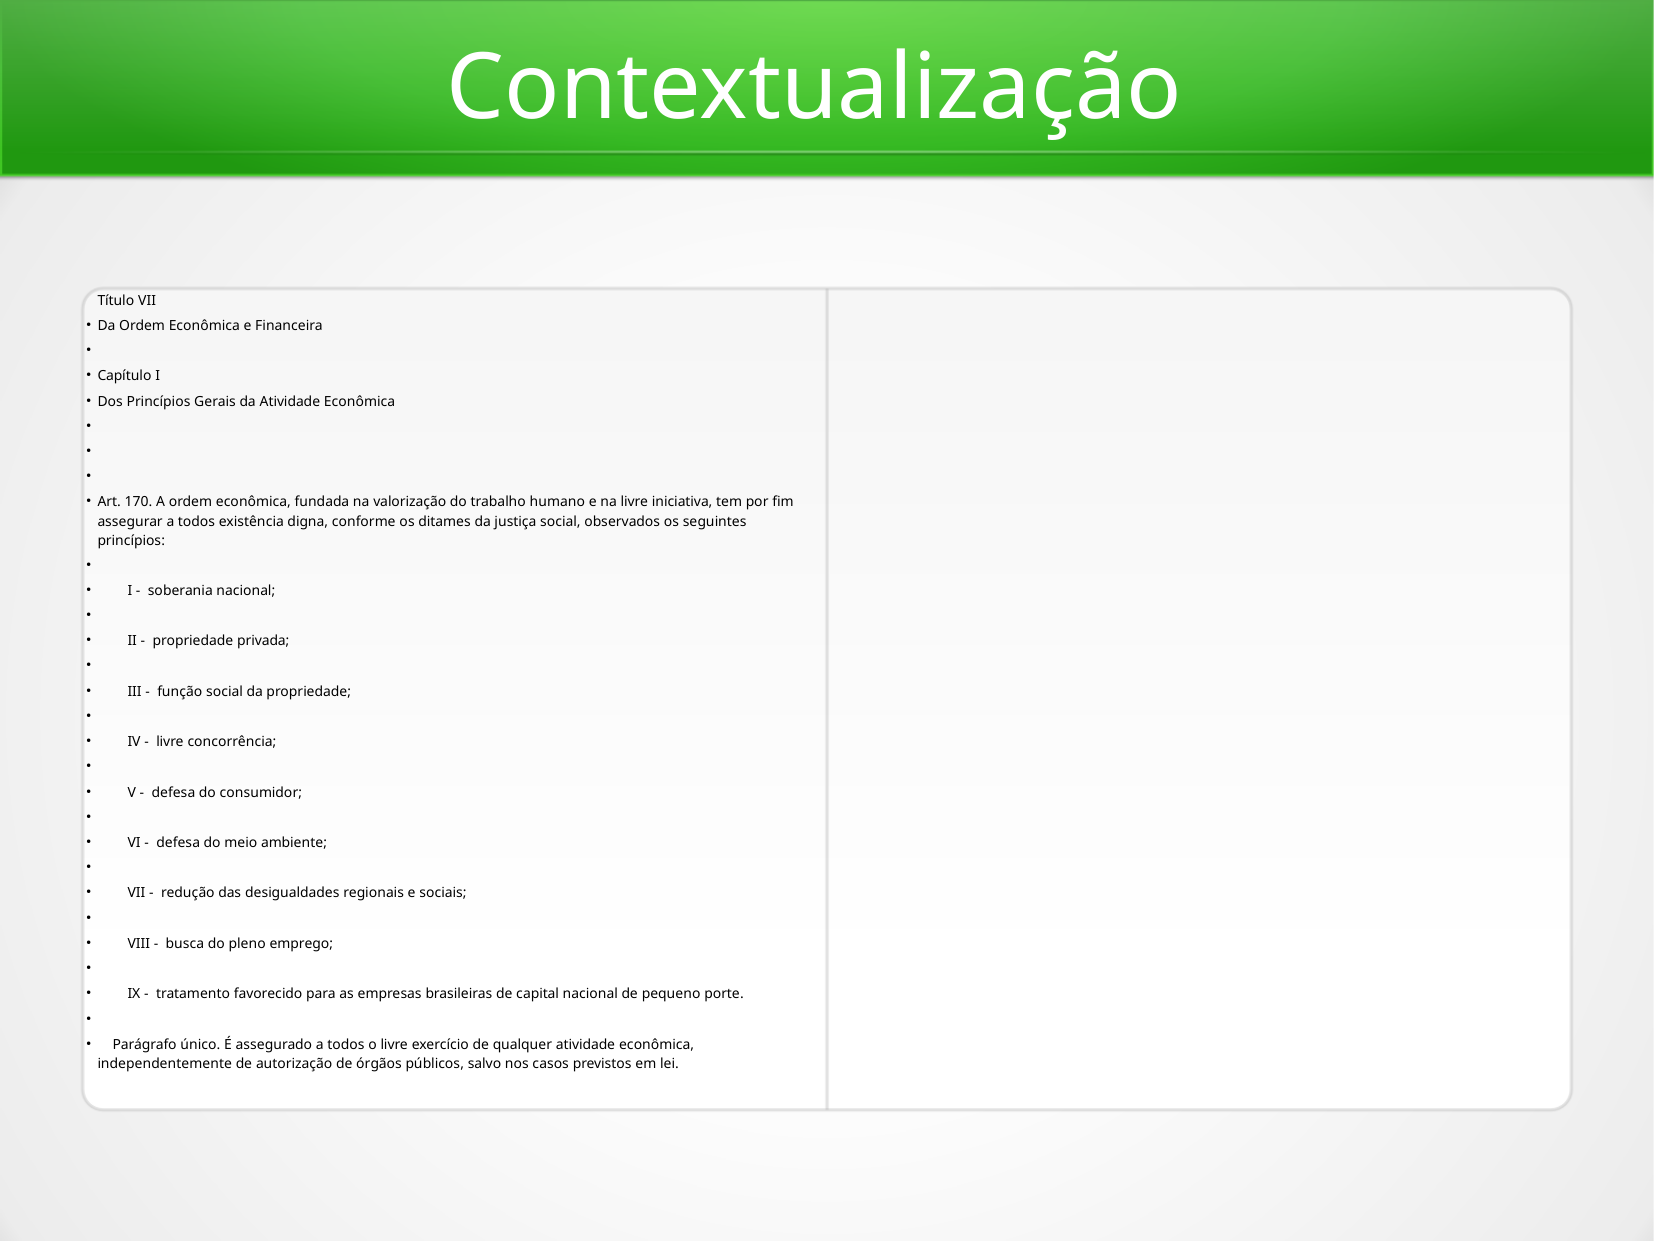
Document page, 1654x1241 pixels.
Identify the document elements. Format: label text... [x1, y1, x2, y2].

picture [0, 0, 1654, 1241]
list Título VII Da Ordem Econômica e Financeira Capítulo I Dos Princípios Gerais da Atividade Econômica Art. 170. A ordem econômica, fundada na valorização do trabalho humano e na livre iniciativa, tem por fim assegurar a todos existência digna, conforme os ditames da justiça social, observados os seguintes princípios: I - soberania nacional; II - propriedade privada; III - função social da propriedade; IV - livre concorrência; V - defesa do consumidor; VI - defesa do meio ambiente; VII - redução das desigualdades regionais e sociais; VIII - busca do pleno emprego; IX - tratamento favorecido para as empresas brasileiras de capital nacional de pequeno porte. Parágrafo único. É assegurado a todos o livre exercício de qualquer atividade econômica, independentemente de autorização de órgãos públicos, salvo nos casos previstos em lei. [82, 290, 809, 1111]
title Contextualização [82, 11, 1571, 154]
